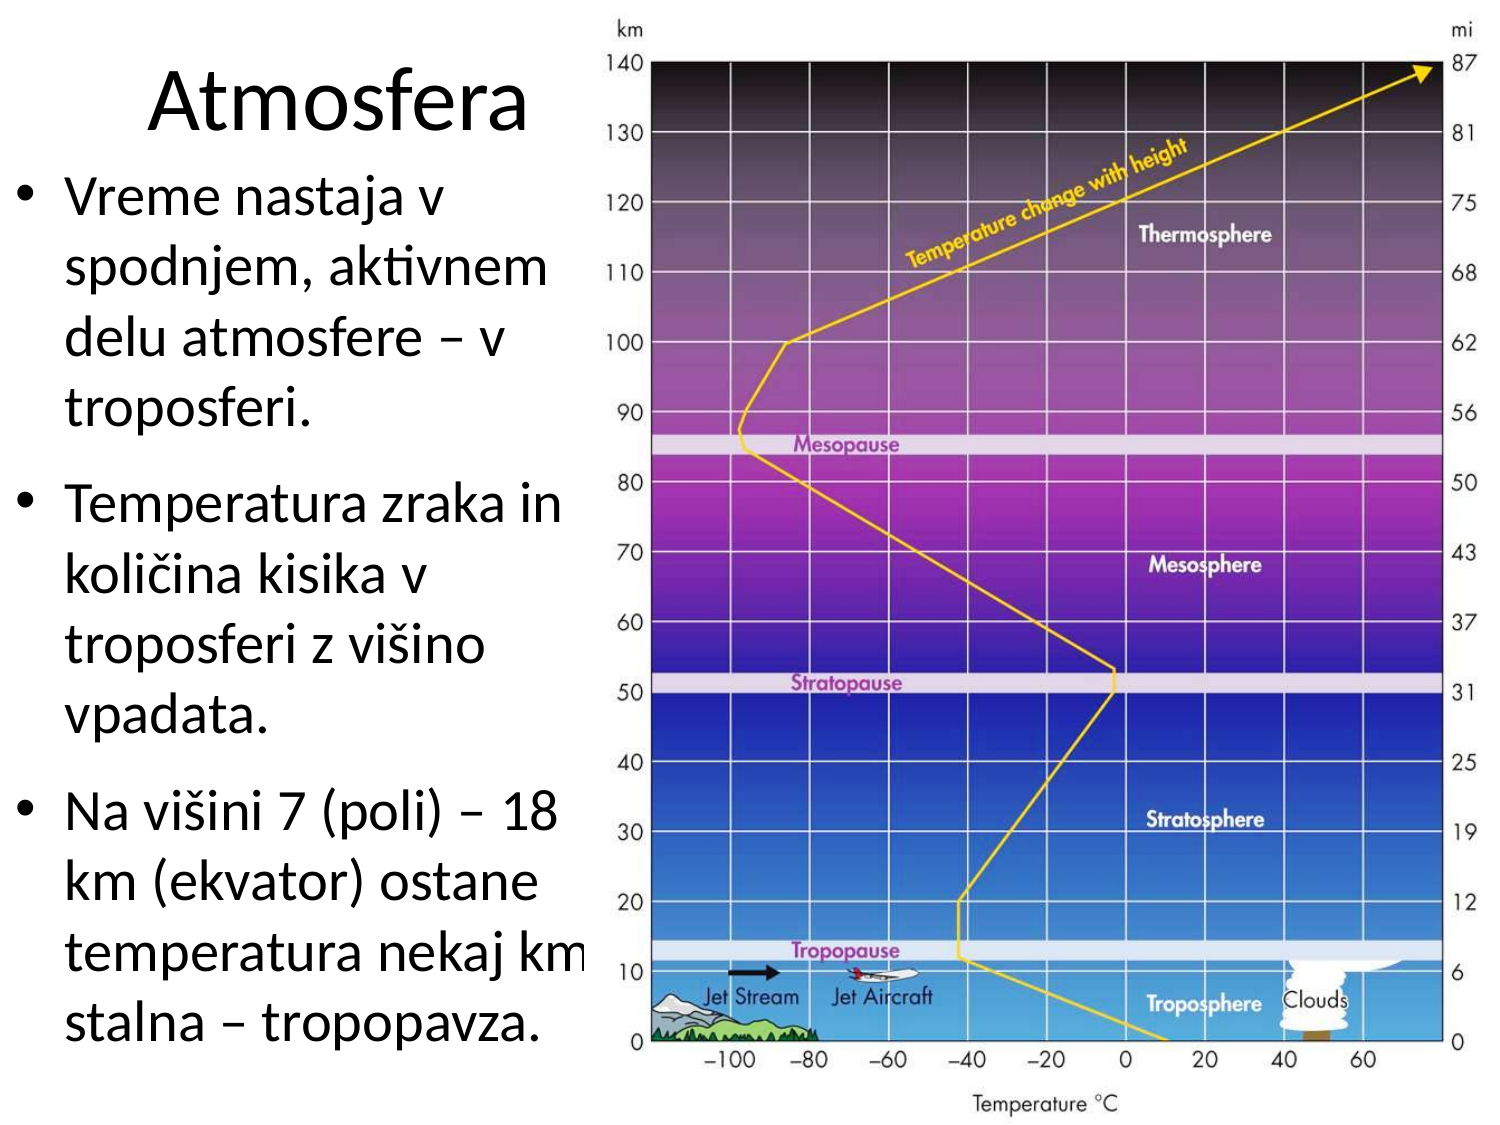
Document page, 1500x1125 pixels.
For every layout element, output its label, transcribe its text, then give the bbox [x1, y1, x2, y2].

picture [584, 0, 1500, 1125]
title Atmosfera [0, 0, 584, 149]
list Vreme nastaja v spodnjem, aktivnem delu atmosfere – v troposferi. Temperatura zraka in količina kisika v troposferi z višino vpadata. Na višini 7 (poli) – 18 km (ekvator) ostane temperatura nekaj km stalna – tropopavza. [0, 149, 584, 1125]
